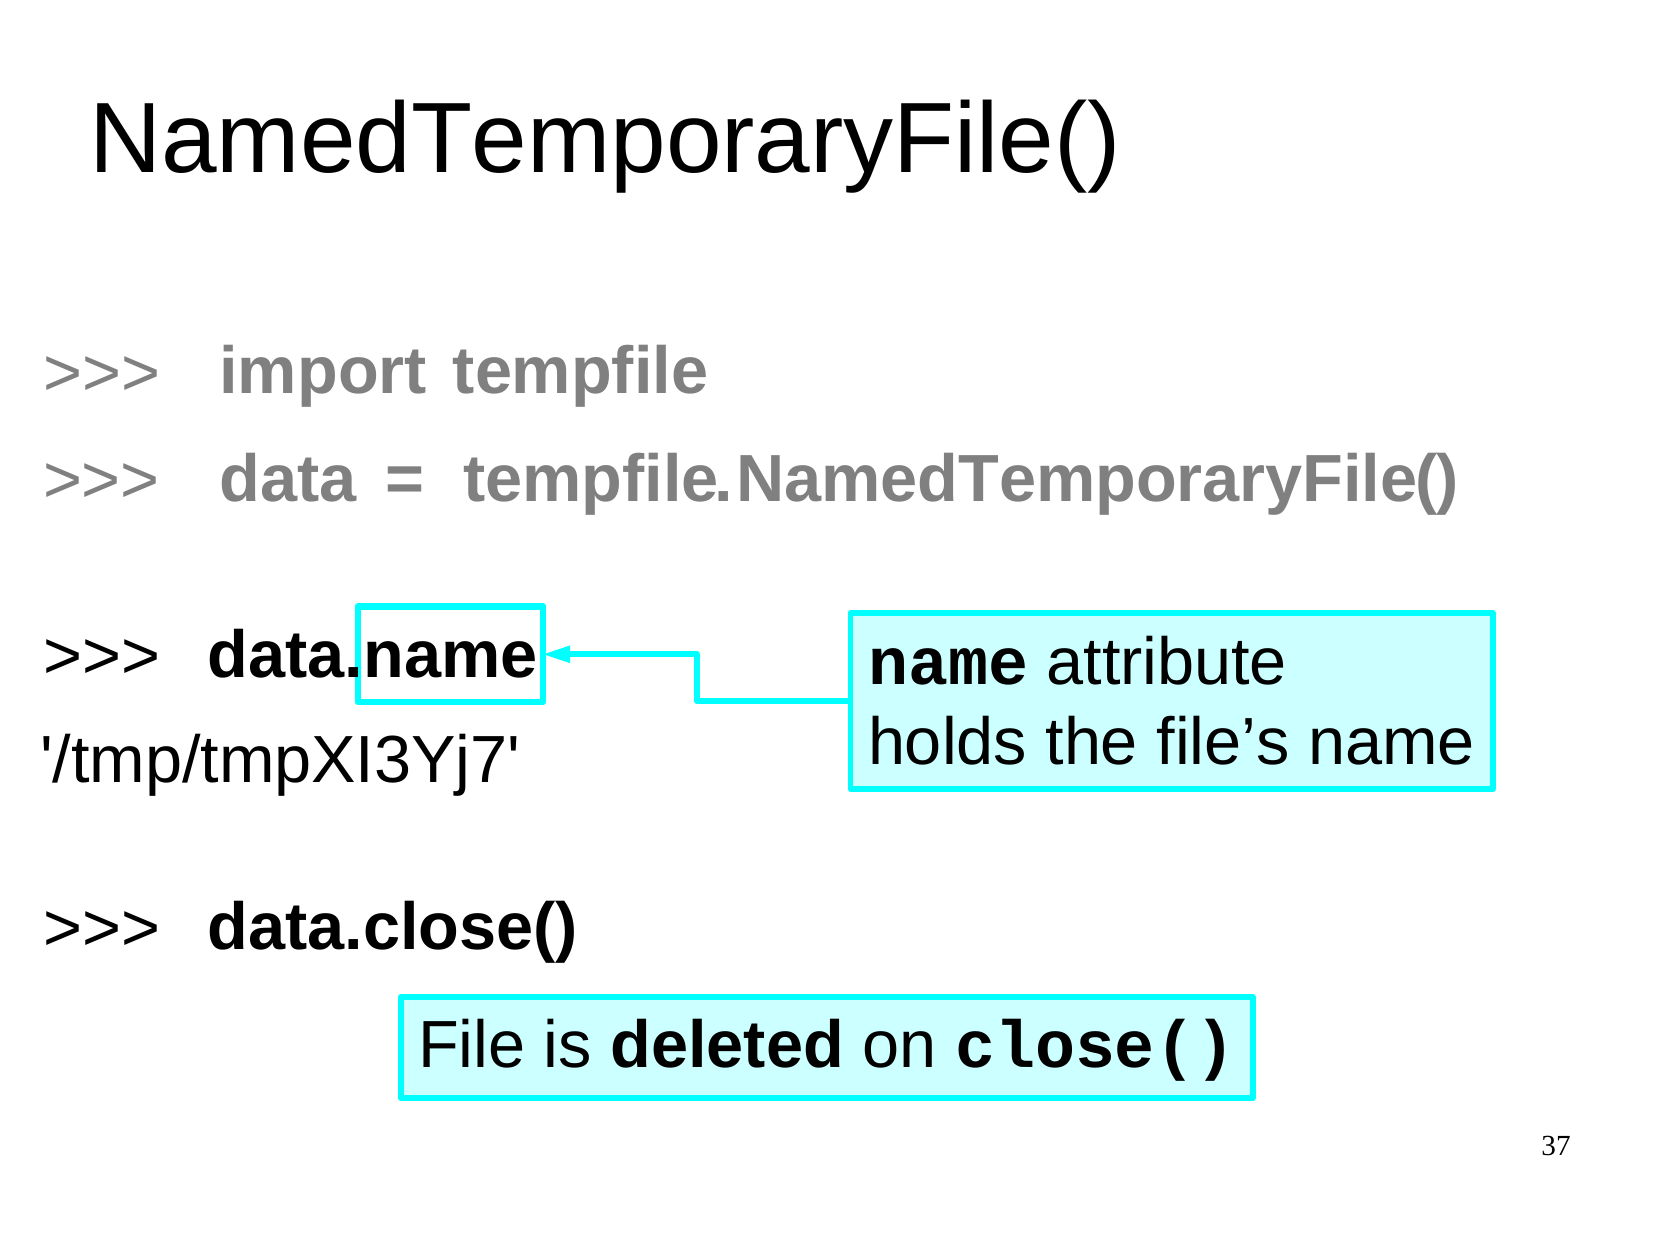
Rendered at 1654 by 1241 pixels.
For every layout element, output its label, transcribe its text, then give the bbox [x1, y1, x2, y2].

text_box tempfile [442, 323, 720, 419]
text_box >>> [25, 431, 179, 528]
text_box data. [201, 606, 370, 703]
text_box = [367, 430, 443, 527]
text_box ( [1397, 430, 1419, 527]
text_box ) [1419, 430, 1478, 527]
text_box NamedTemporaryFile() [71, 71, 1140, 205]
text_box . [696, 430, 752, 527]
text_box import [201, 323, 442, 419]
text_box NamedTemporaryFile [752, 430, 1397, 527]
text_box data.close() [201, 878, 585, 974]
text_box >>> [25, 607, 179, 704]
text_box >>> [25, 324, 179, 421]
text_box name attribute holds the file’s name [850, 613, 1494, 790]
text_box name [370, 606, 544, 703]
text_box File is deleted on close() [400, 997, 1253, 1099]
text_box >>> [25, 879, 179, 976]
text_box data [201, 430, 367, 527]
text_box tempfile [452, 430, 696, 527]
text_box '/tmp/tmpXI3Yj7' [25, 714, 536, 805]
